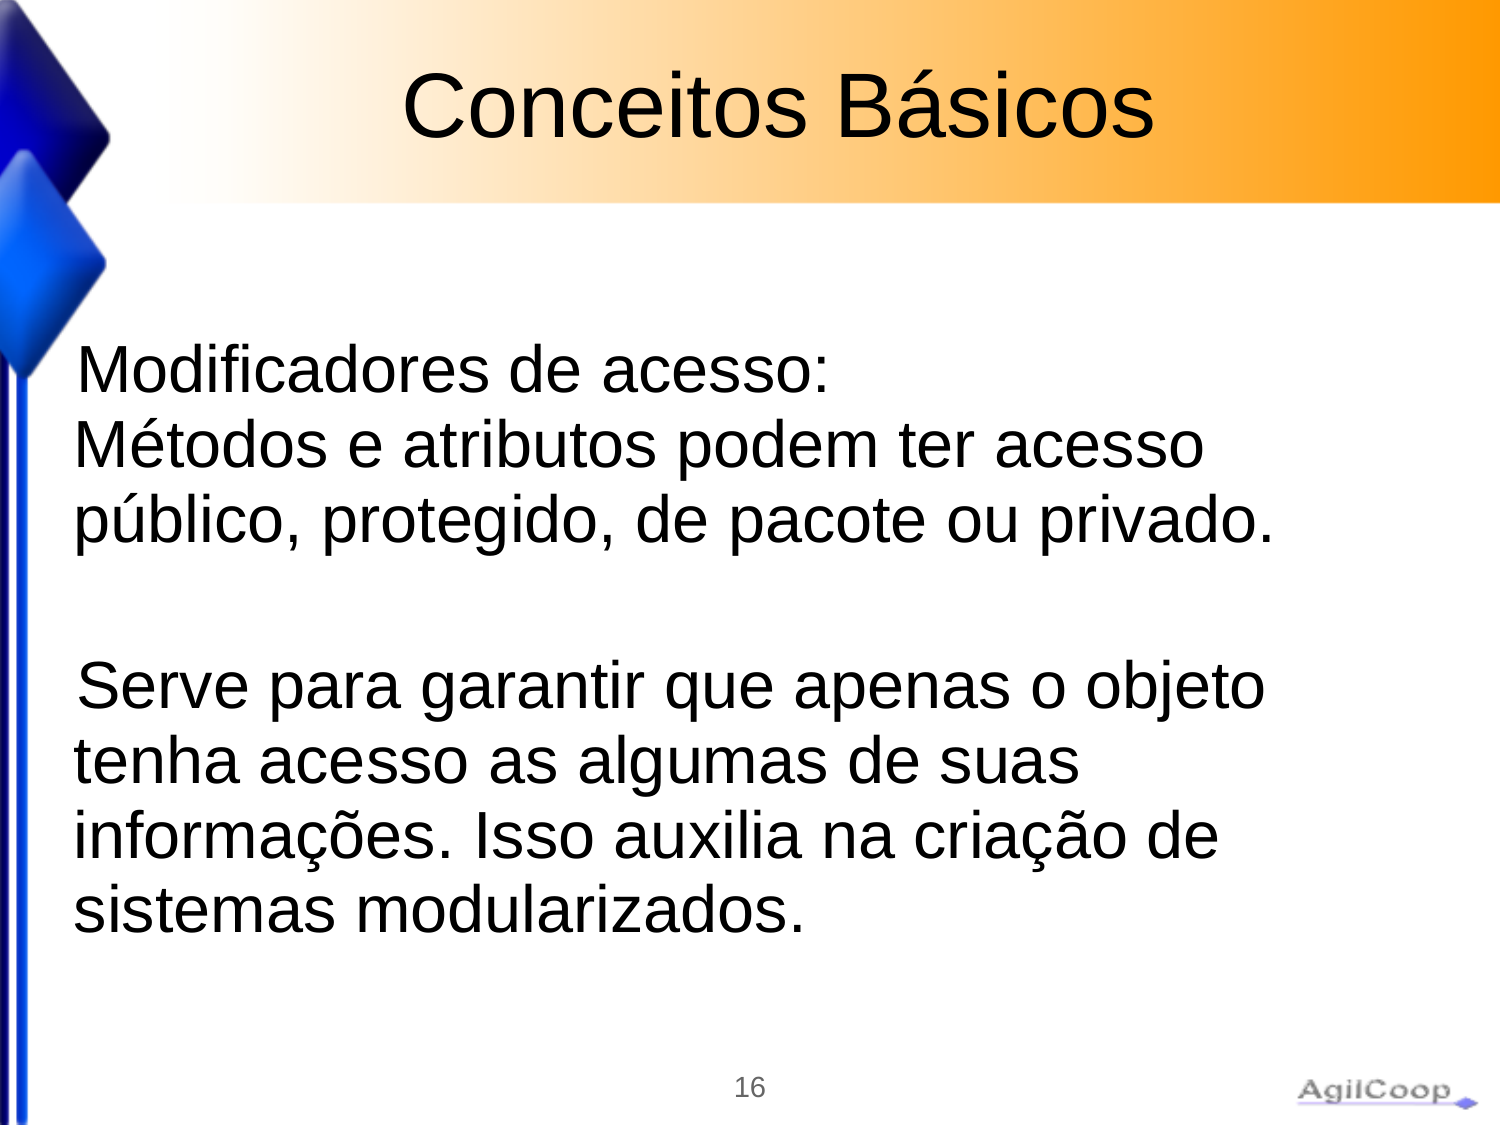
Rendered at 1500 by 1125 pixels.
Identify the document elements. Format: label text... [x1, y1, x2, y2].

list Modificadores de acesso: Métodos e atributos podem ter acesso público, protegido, de pacote ou privado. Serve para garantir que apenas o objeto tenha acesso as algumas de suas informações. Isso auxilia na criação de sistemas modularizados. [59, 324, 1418, 1032]
title Conceitos Básicos [58, 24, 1500, 188]
picture [0, 0, 1500, 1125]
